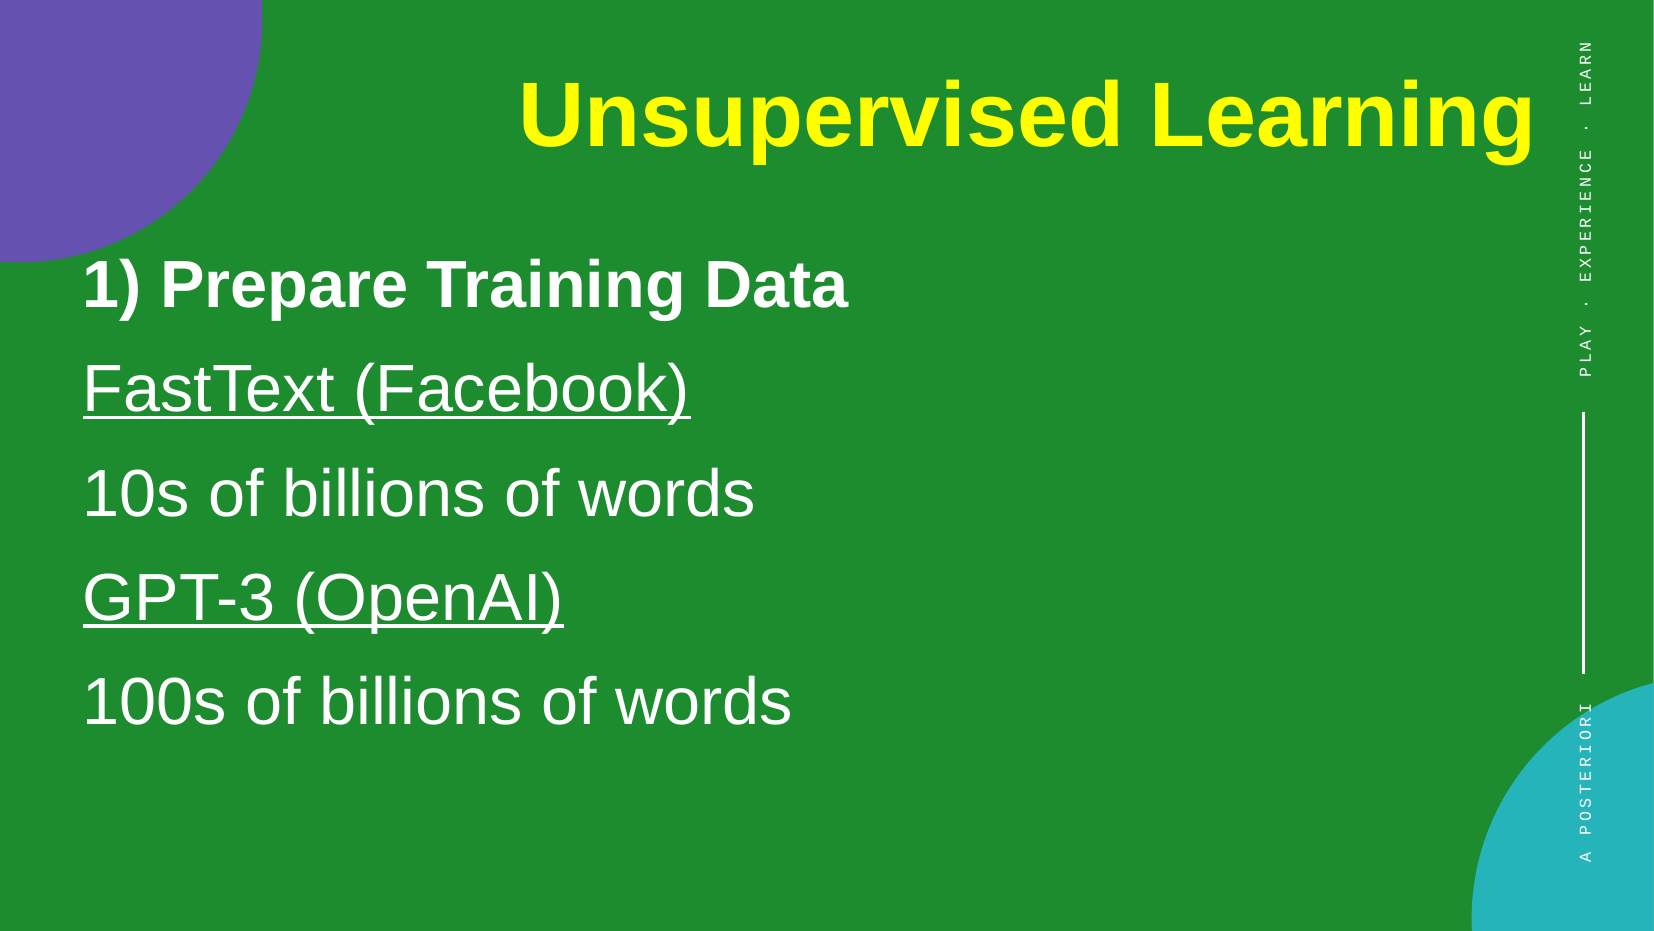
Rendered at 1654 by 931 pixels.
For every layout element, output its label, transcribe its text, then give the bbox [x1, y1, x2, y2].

list 1) Prepare Training Data FastText (Facebook) 10s of billions of words GPT-3 (OpenAI) 100s of billions of words [82, 247, 1571, 787]
title Unsupervised Learning [262, 37, 1538, 193]
